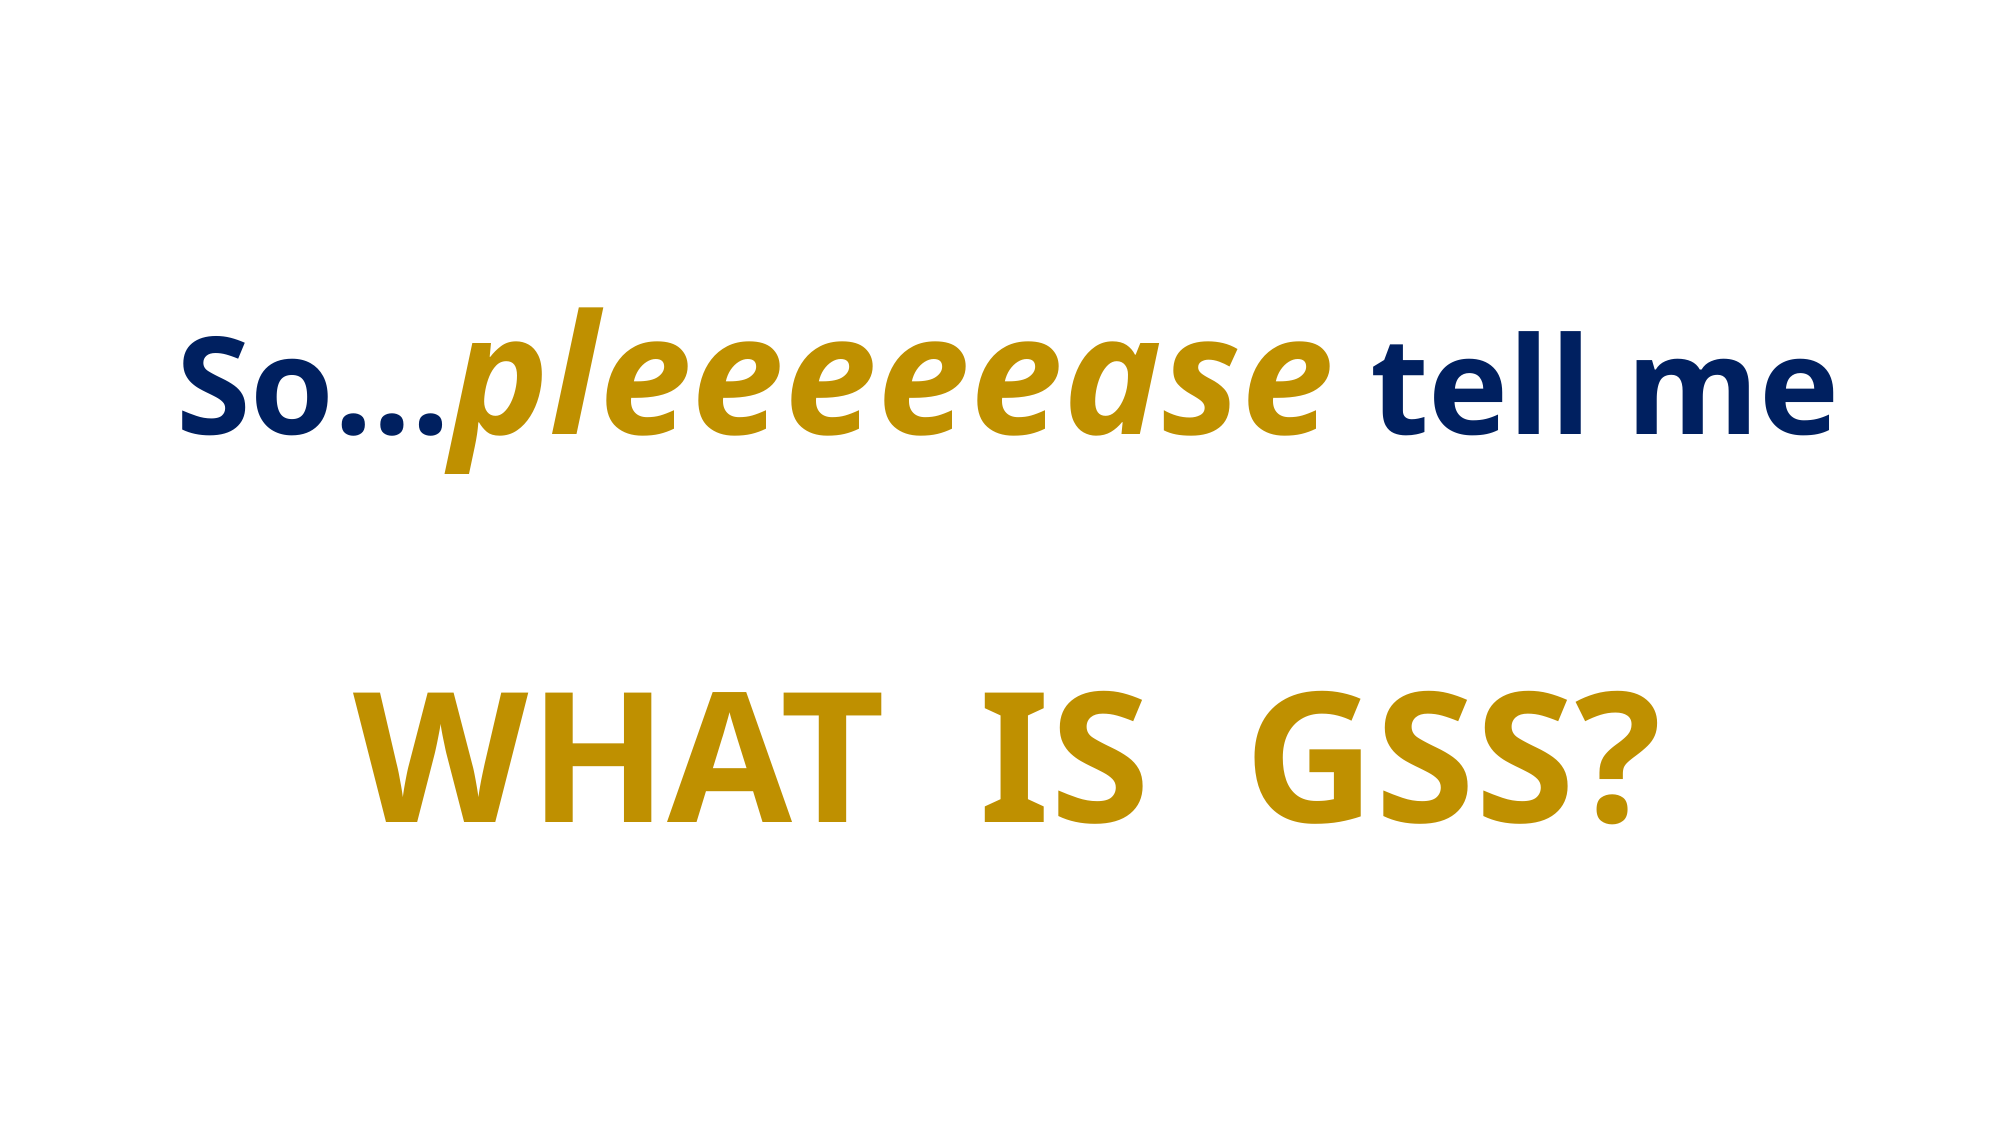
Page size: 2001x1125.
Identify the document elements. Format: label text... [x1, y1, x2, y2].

title So…pleeeeease tell me WHAT IS GSS? [0, 251, 2000, 1054]
